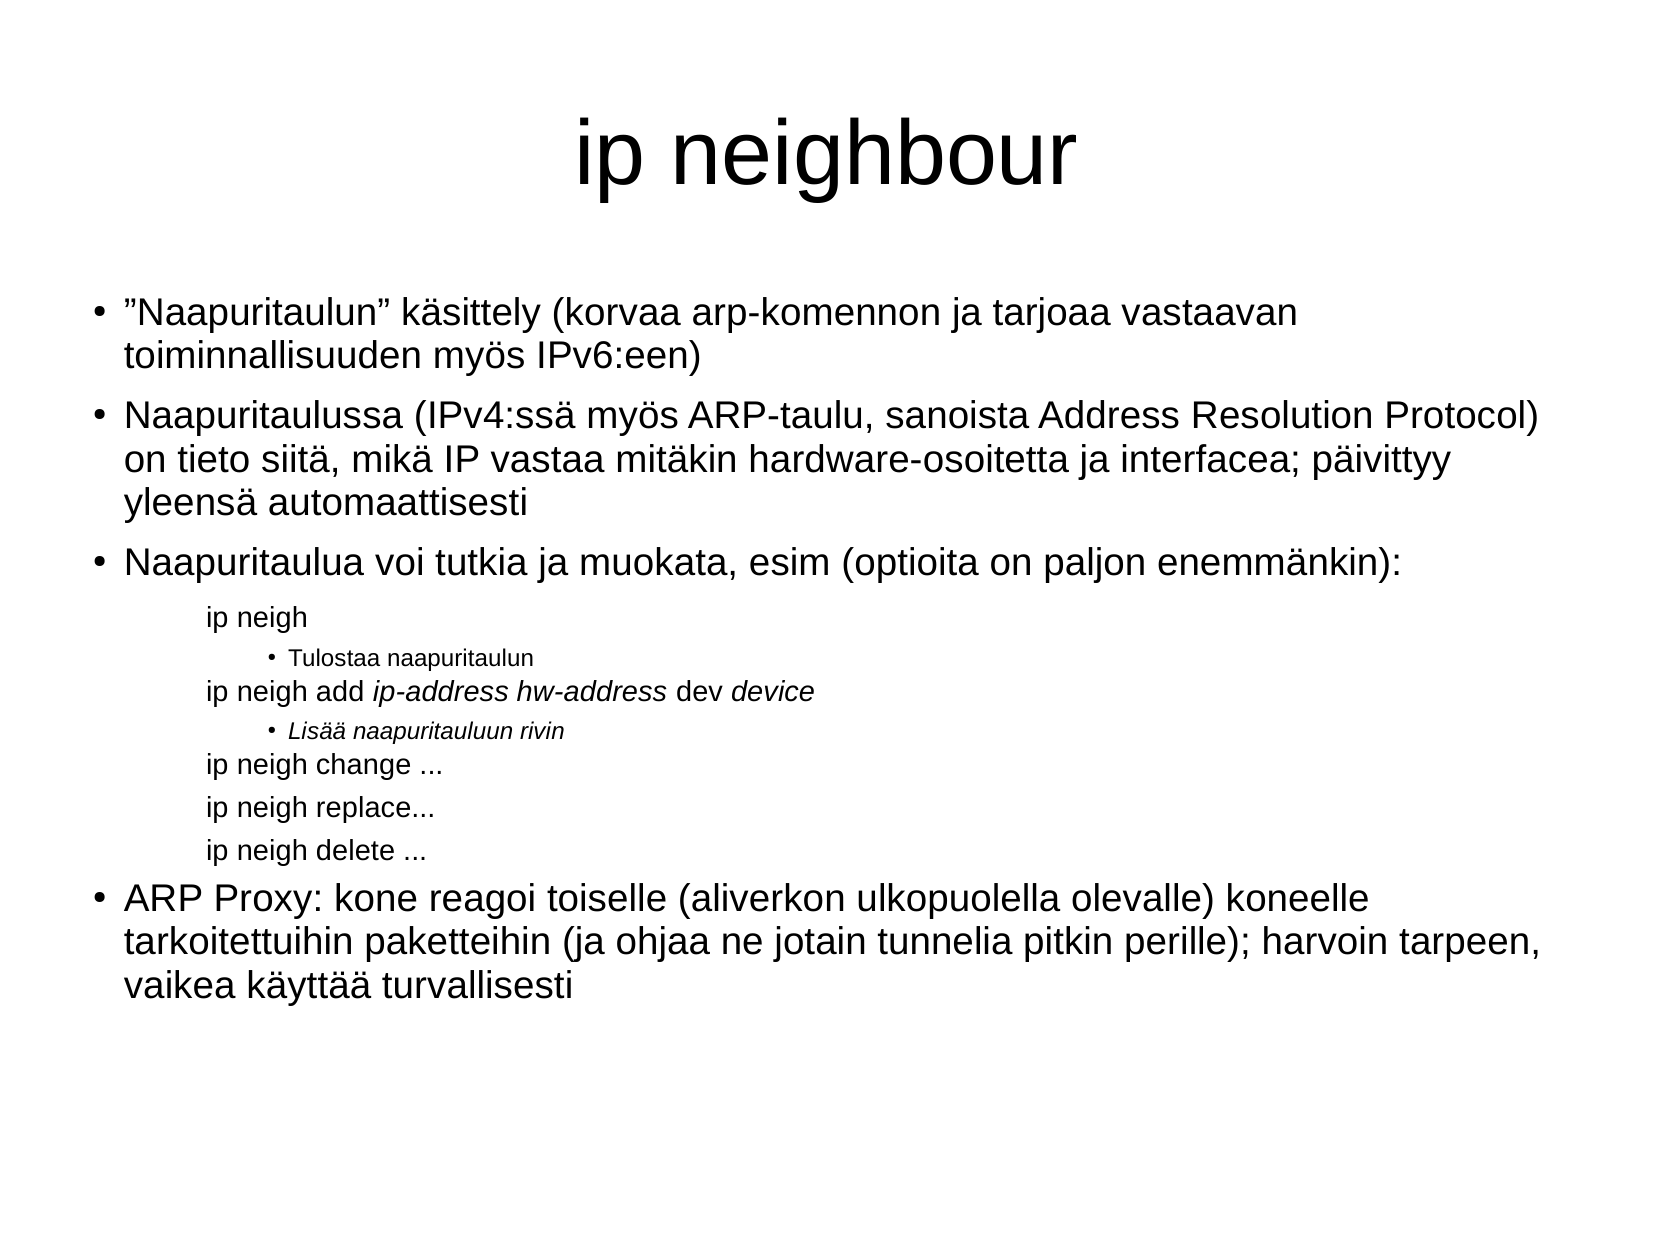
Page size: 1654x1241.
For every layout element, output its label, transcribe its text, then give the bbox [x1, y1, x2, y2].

title ip neighbour [82, 49, 1571, 257]
list ”Naapuritaulun” käsittely (korvaa arp-komennon ja tarjoaa vastaavan toiminnallisuuden myös IPv6:een) Naapuritaulussa (IPv4:ssä myös ARP-taulu, sanoista Address Resolution Protocol) on tieto siitä, mikä IP vastaa mitäkin hardware-osoitetta ja interfacea; päivittyy yleensä automaattisesti Naapuritaulua voi tutkia ja muokata, esim (optioita on paljon enemmänkin): ip neigh Tulostaa naapuritaulun ip neigh add ip-address hw-address dev device Lisää naapuritauluun rivin ip neigh change ... ip neigh replace... ip neigh delete ... ARP Proxy: kone reagoi toiselle (aliverkon ulkopuolella olevalle) koneelle tarkoitettuihin paketteihin (ja ohjaa ne jotain tunnelia pitkin perille); harvoin tarpeen, vaikea käyttää turvallisesti [82, 290, 1571, 1010]
